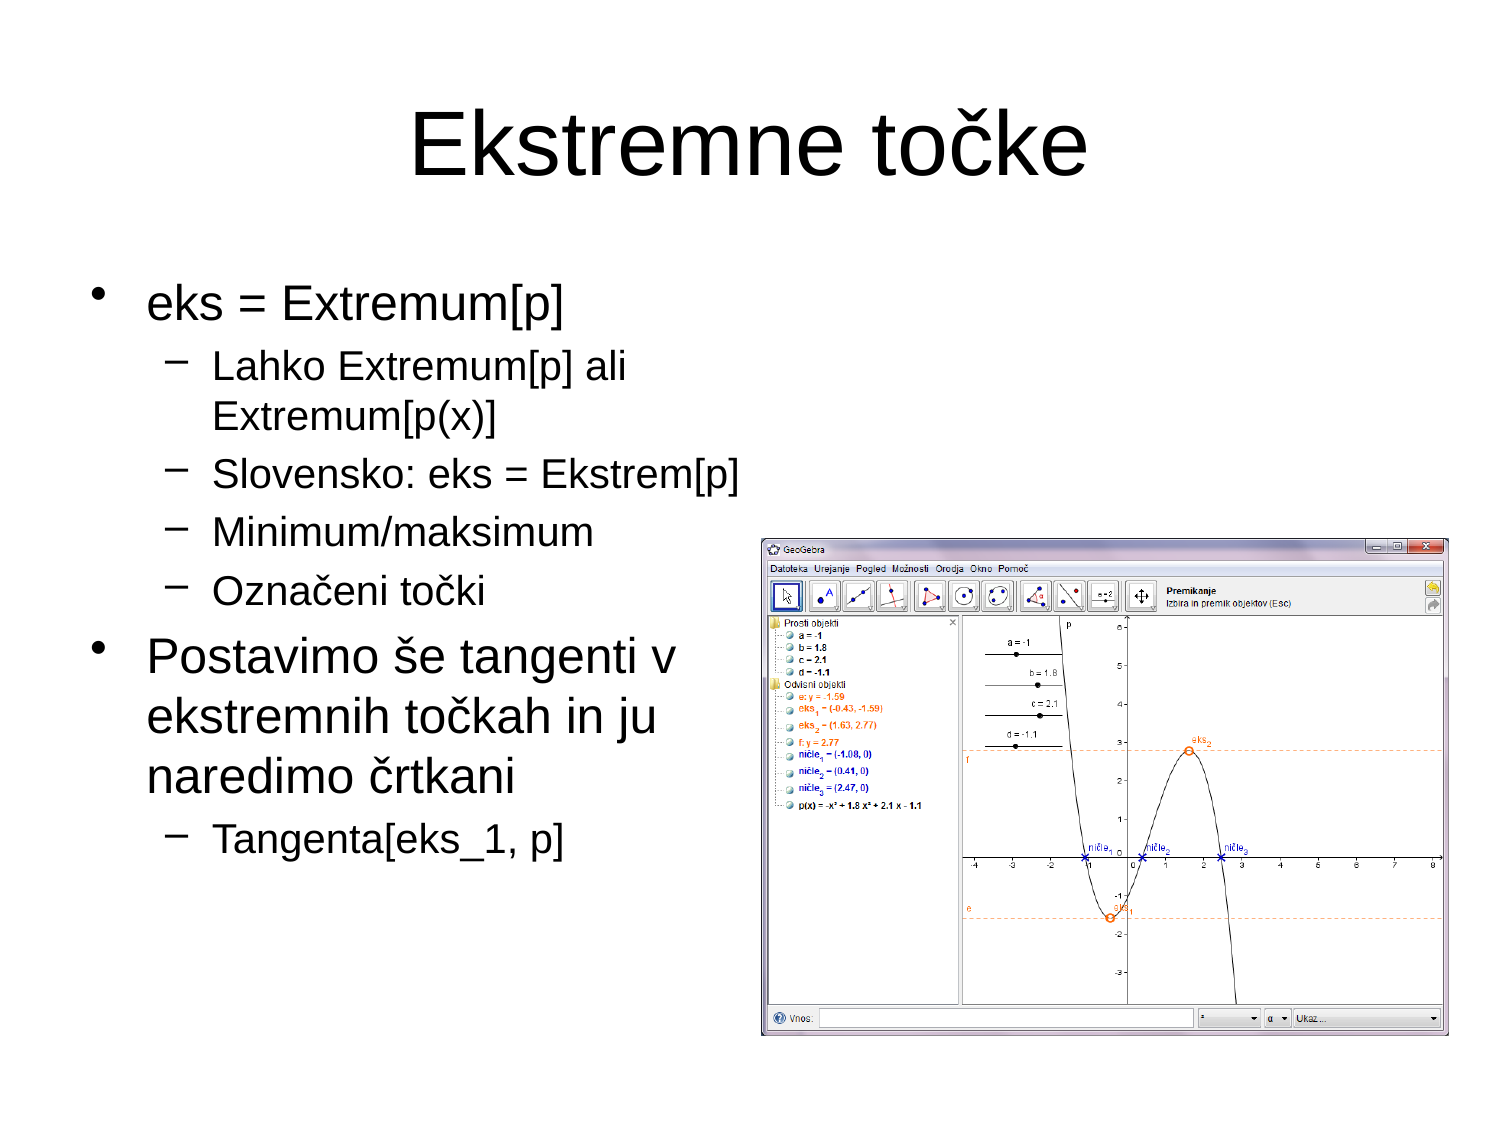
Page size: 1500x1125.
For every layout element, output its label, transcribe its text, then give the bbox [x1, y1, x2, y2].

list eks = Extremum[p] Lahko Extremum[p] ali Extremum[p(x)] Slovensko: eks = Ekstrem[p] Minimum/maksimum Označeni točki Postavimo še tangenti v ekstremnih točkah in ju naredimo črtkani Tangenta[eks_1, p] [75, 262, 821, 1005]
title Ekstremne točke [75, 45, 1425, 233]
picture [761, 538, 1449, 1036]
